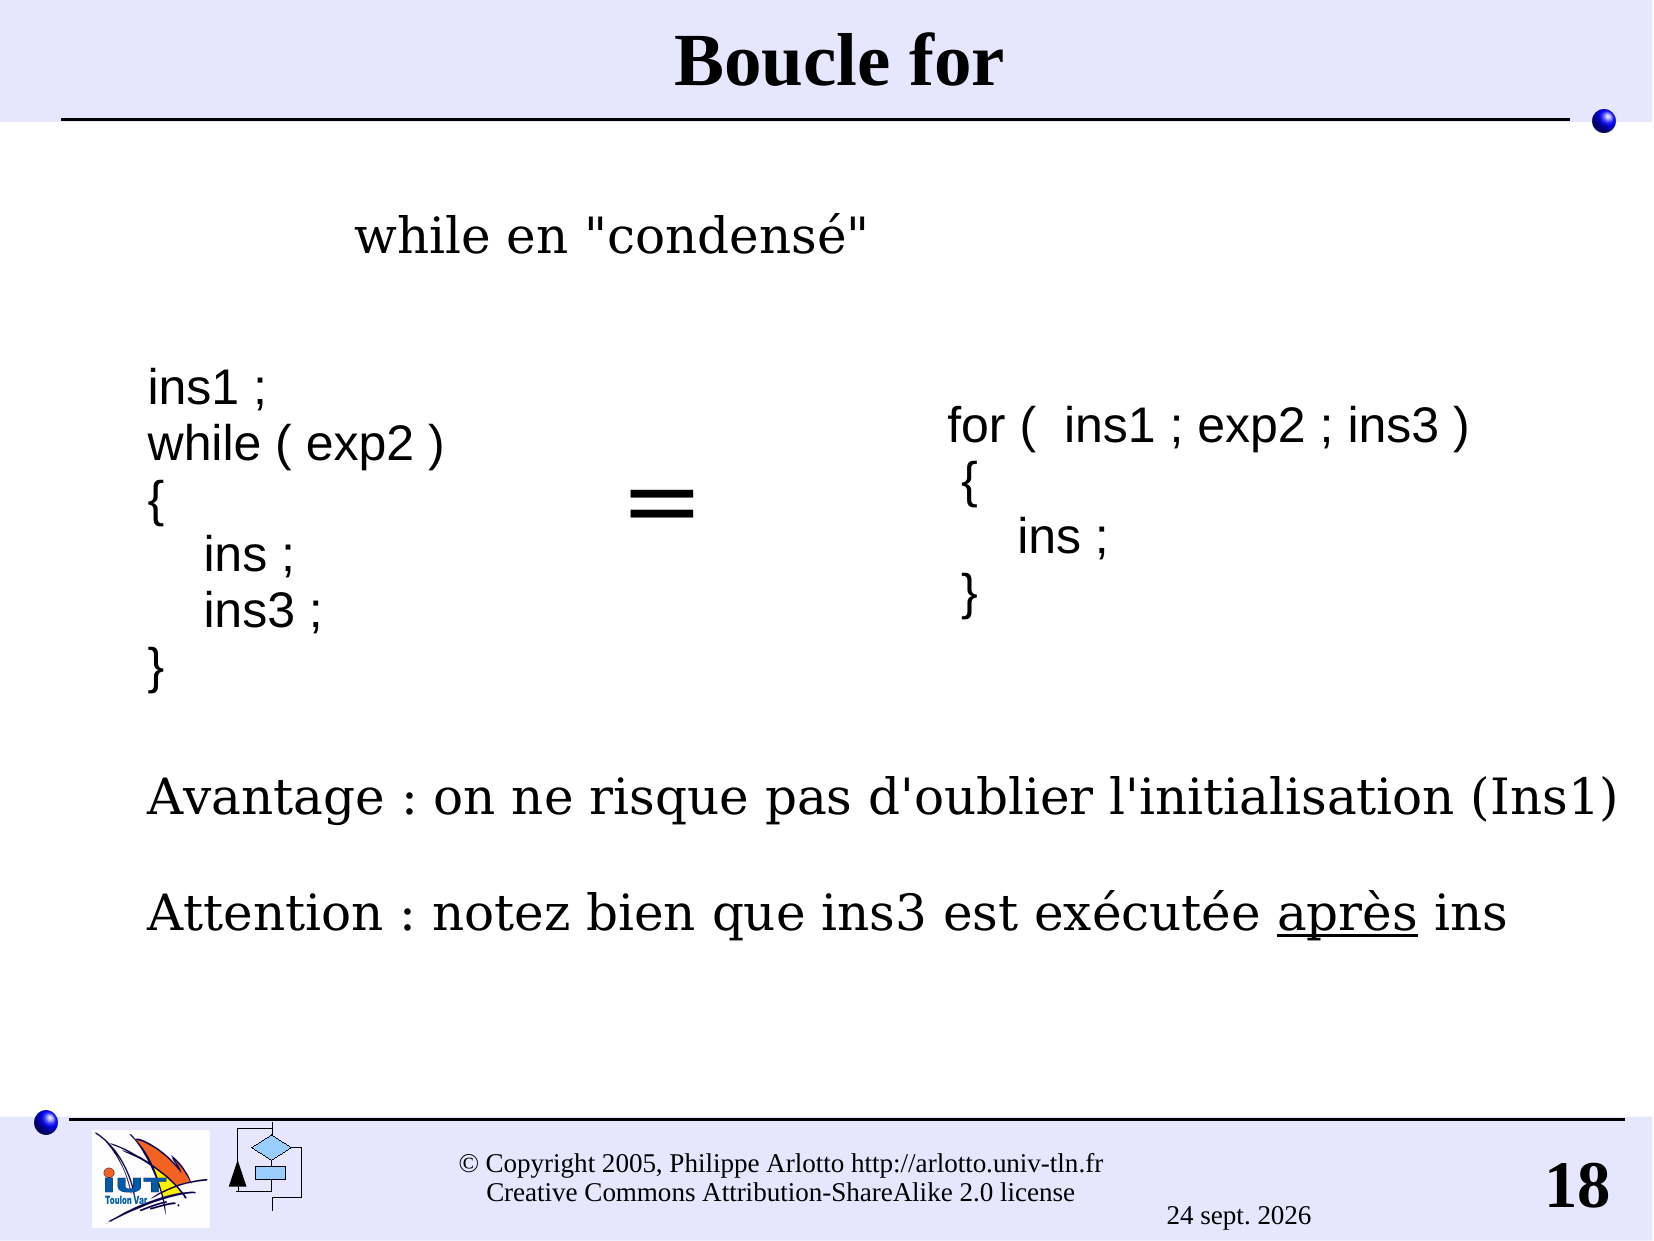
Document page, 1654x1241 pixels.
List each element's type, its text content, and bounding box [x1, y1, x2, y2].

text_box Avantage : on ne risque pas d'oublier l'initialisation (Ins1) Attention : notez bien que ins3 est exécutée après ins [147, 767, 1621, 943]
title Boucle for [95, 11, 1585, 110]
text_box ins1 ; while ( exp2 ) { ins ; ins3 ; } [147, 359, 445, 694]
text_box while en "condensé" [354, 206, 870, 265]
text_box = [620, 442, 704, 560]
text_box for ( ins1 ; exp2 ; ins3 ) { ins ; } [947, 397, 1471, 621]
